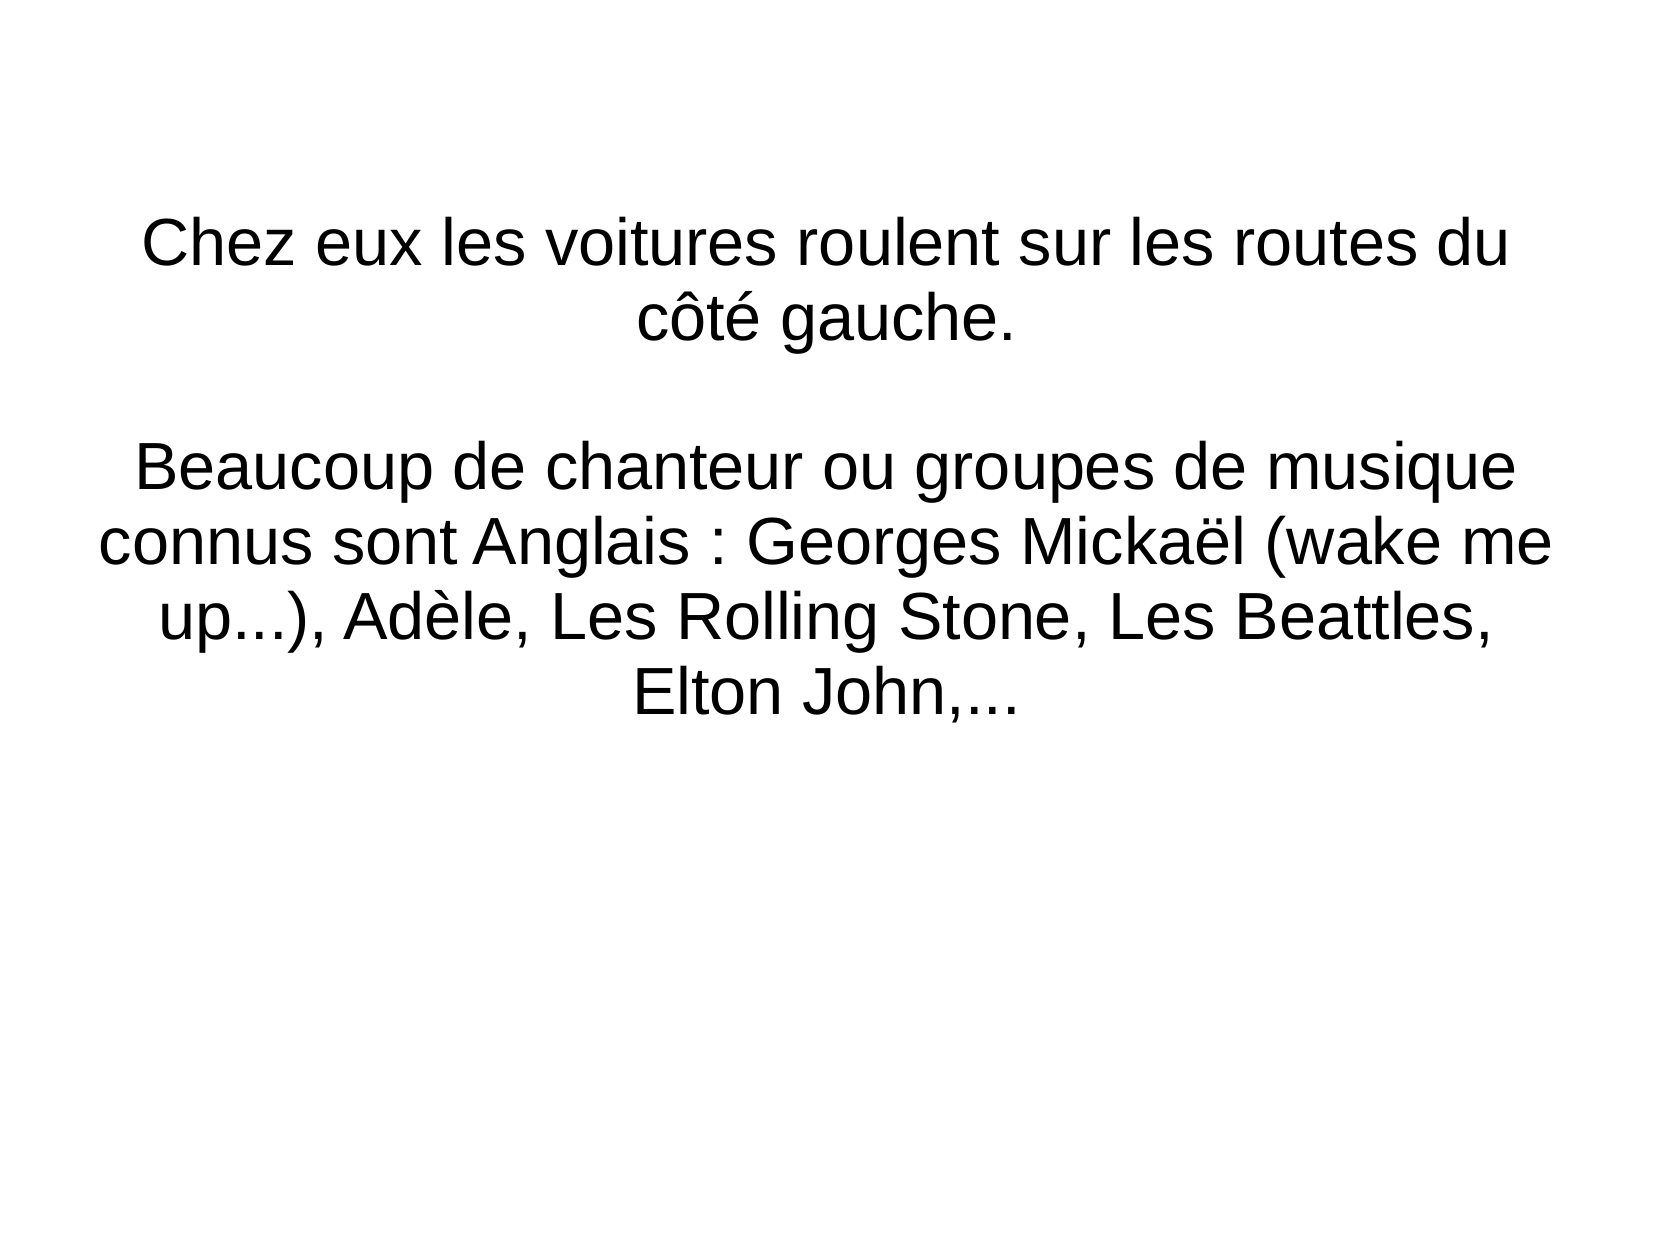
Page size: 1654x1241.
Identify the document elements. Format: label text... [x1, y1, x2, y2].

subtitle Chez eux les voitures roulent sur les routes du côté gauche. Beaucoup de chanteur ou groupes de musique connus sont Anglais : Georges Mickaël (wake me up...), Adèle, Les Rolling Stone, Les Beattles, Elton John,... [82, 49, 1571, 1109]
